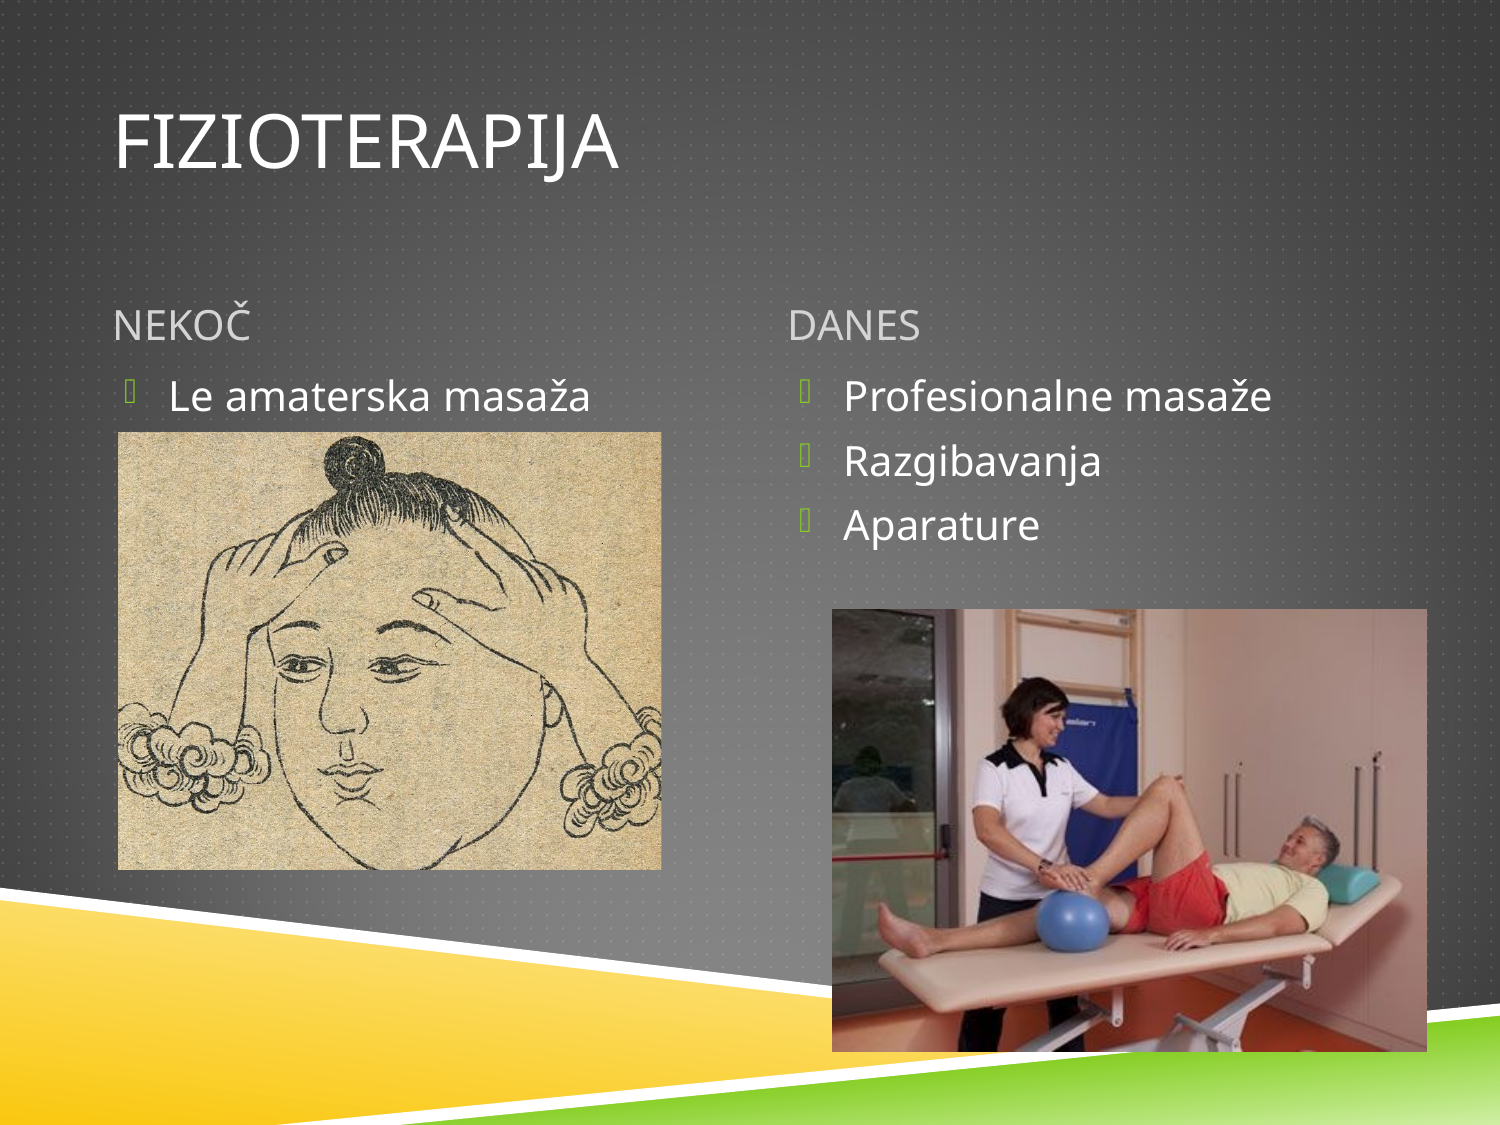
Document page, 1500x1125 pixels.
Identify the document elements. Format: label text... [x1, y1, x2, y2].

list NEKOČ [112, 251, 713, 357]
list DANES [787, 251, 1388, 357]
title FIZIOTERAPIJA [112, 45, 1388, 233]
picture [0, 0, 1500, 1052]
list Le amaterska masaža [112, 362, 713, 888]
list Profesionalne masaže Razgibavanja Aparature [787, 362, 1388, 888]
